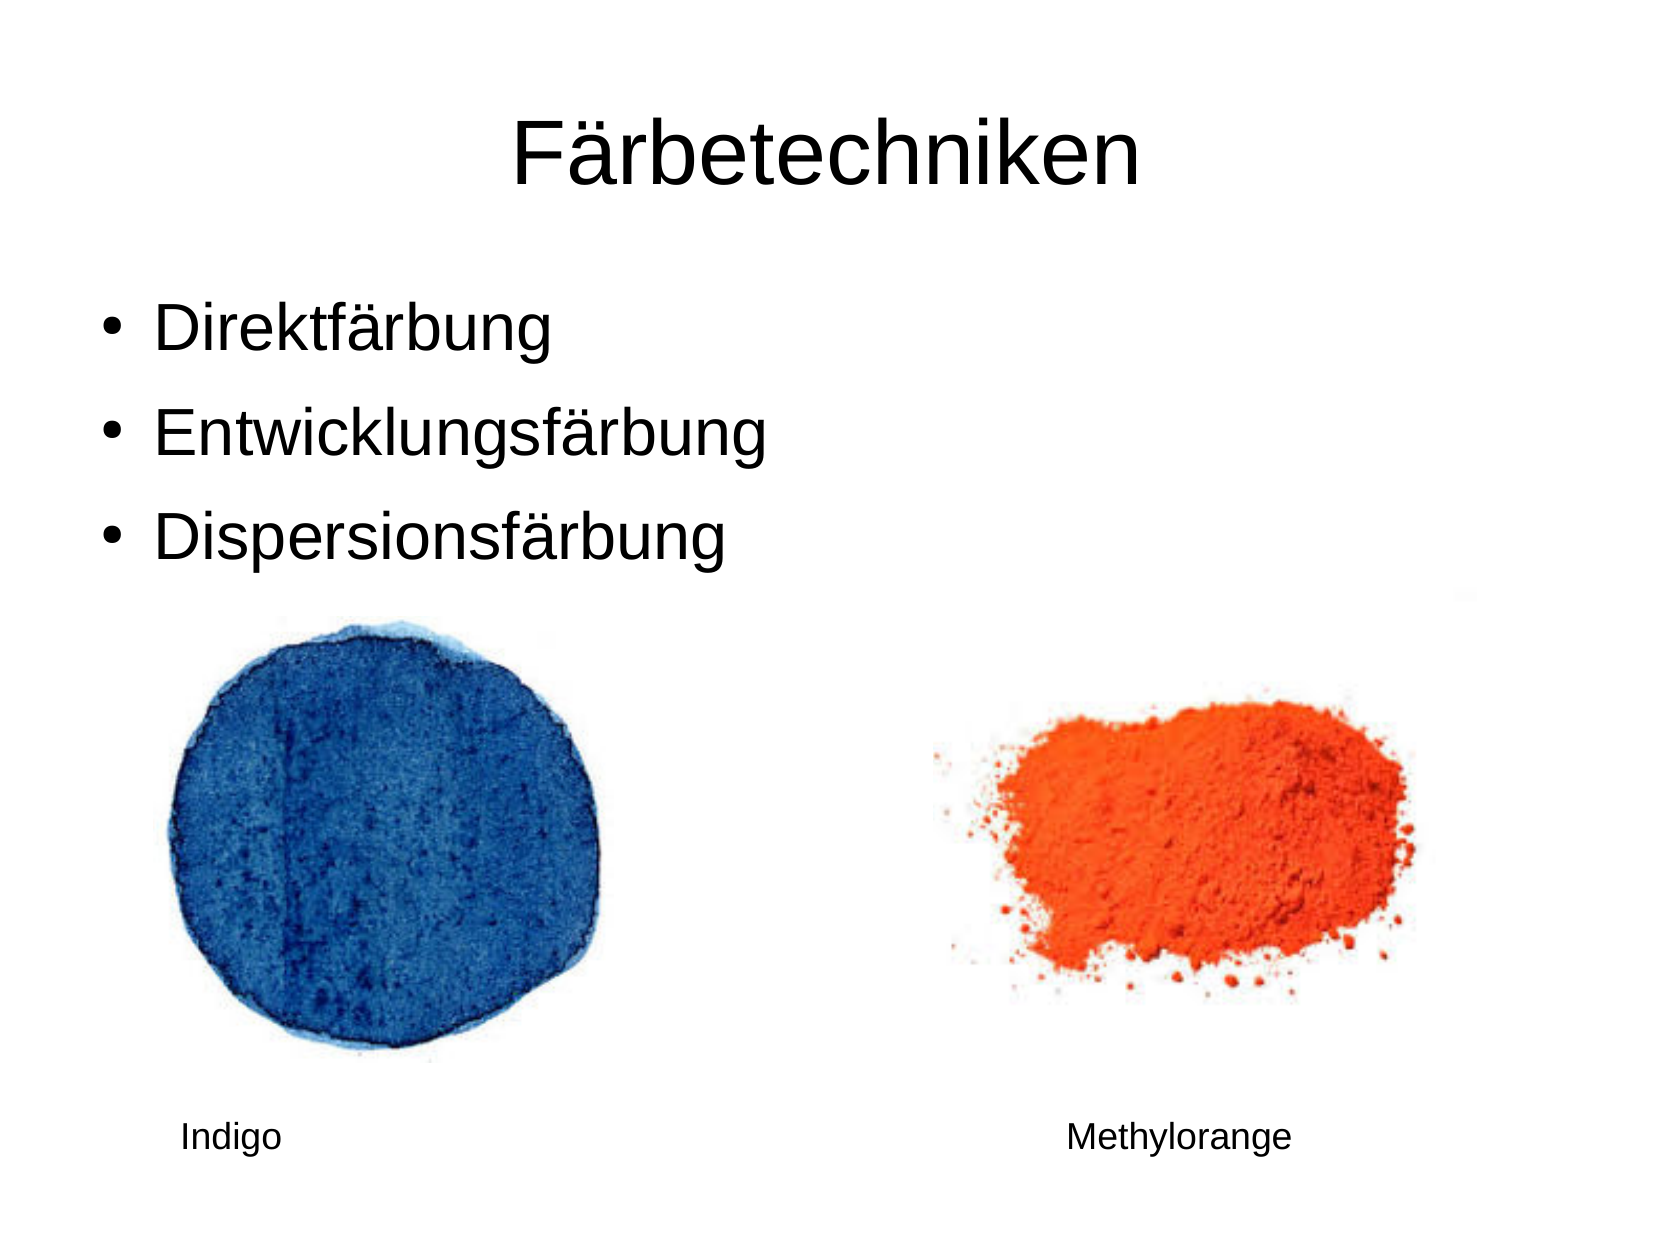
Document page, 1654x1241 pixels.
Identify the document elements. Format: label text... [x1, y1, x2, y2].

text_box Indigo Methylorange [165, 1108, 1501, 1166]
picture [153, 616, 614, 1063]
picture [933, 541, 1477, 1108]
list Direktfärbung Entwicklungsfärbung Dispersionsfärbung [82, 290, 1571, 1109]
title Färbetechniken [82, 49, 1571, 257]
